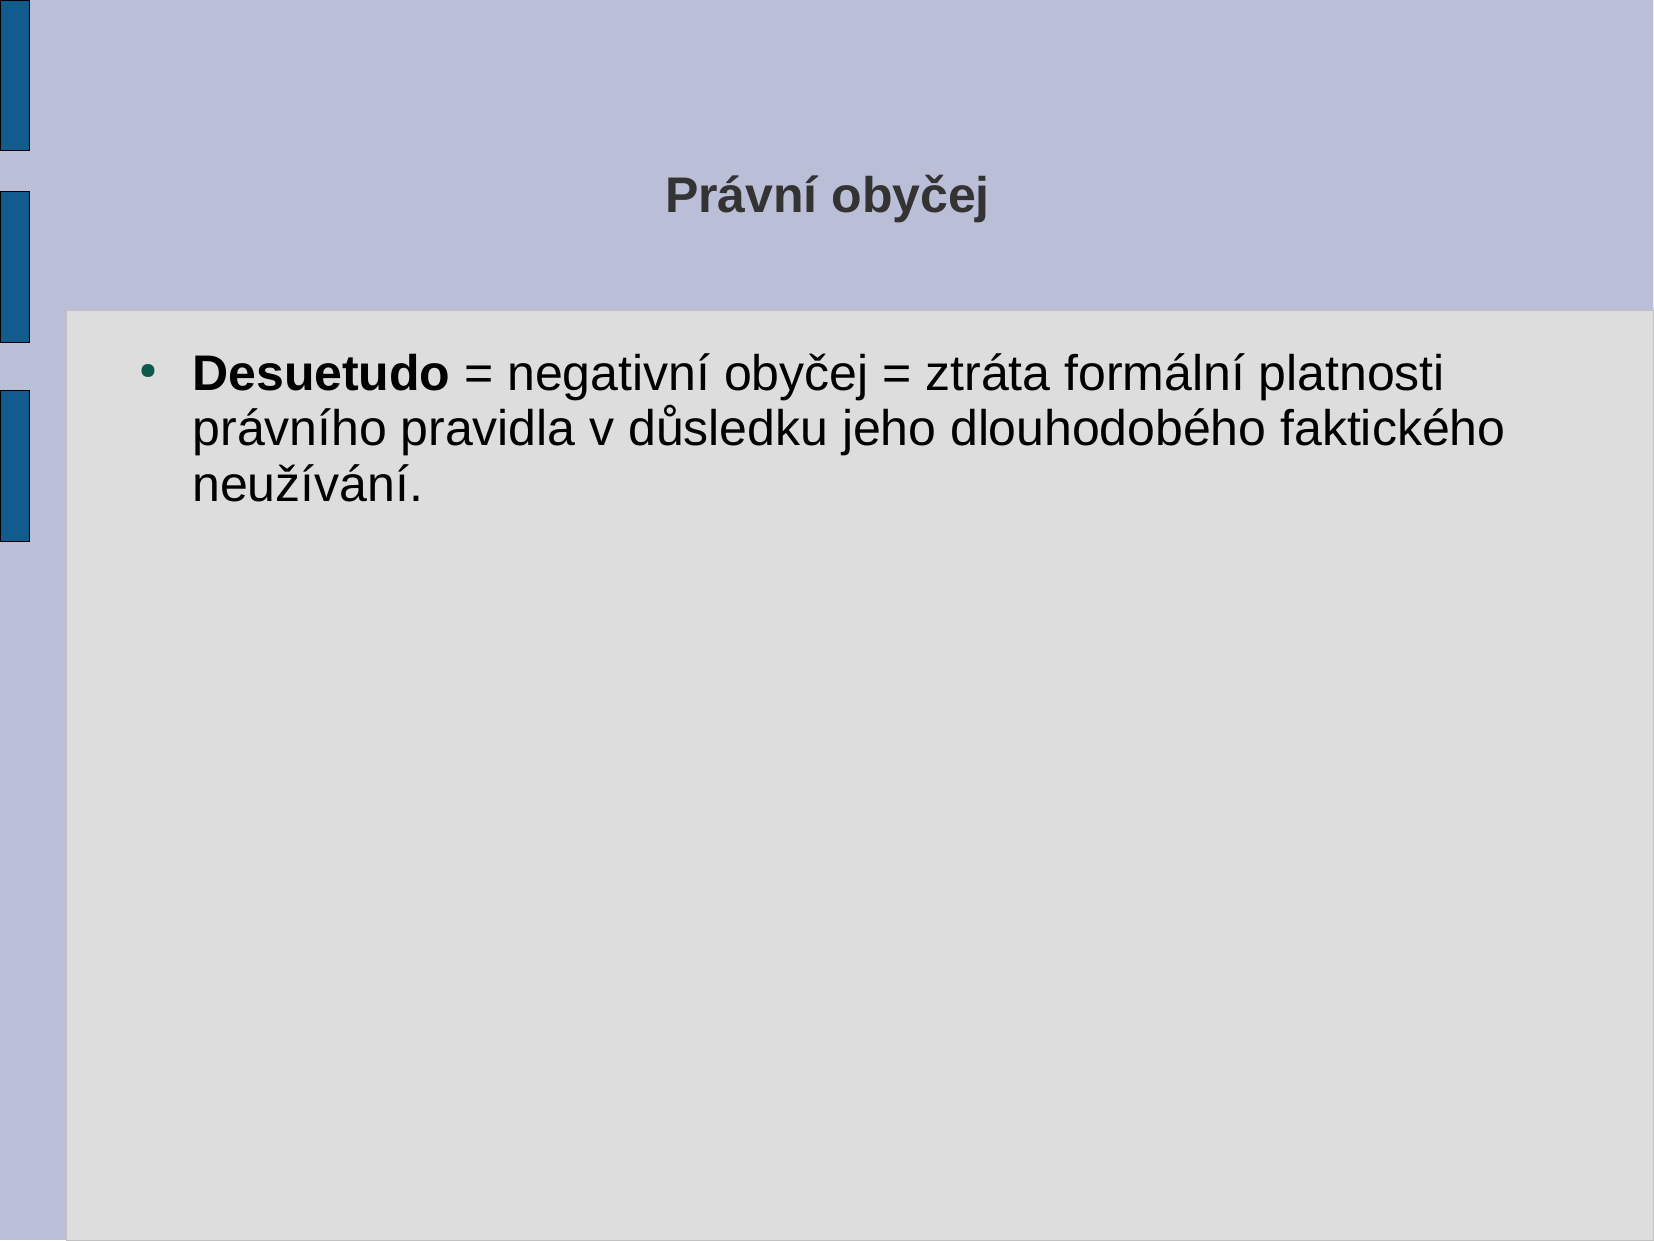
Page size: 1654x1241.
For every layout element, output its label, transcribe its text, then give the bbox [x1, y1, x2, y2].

title Právní obyčej [121, 91, 1534, 299]
list Desuetudo = negativní obyčej = ztráta formální platnosti právního pravidla v důsledku jeho dlouhodobého faktického neužívání. [121, 344, 1534, 1127]
